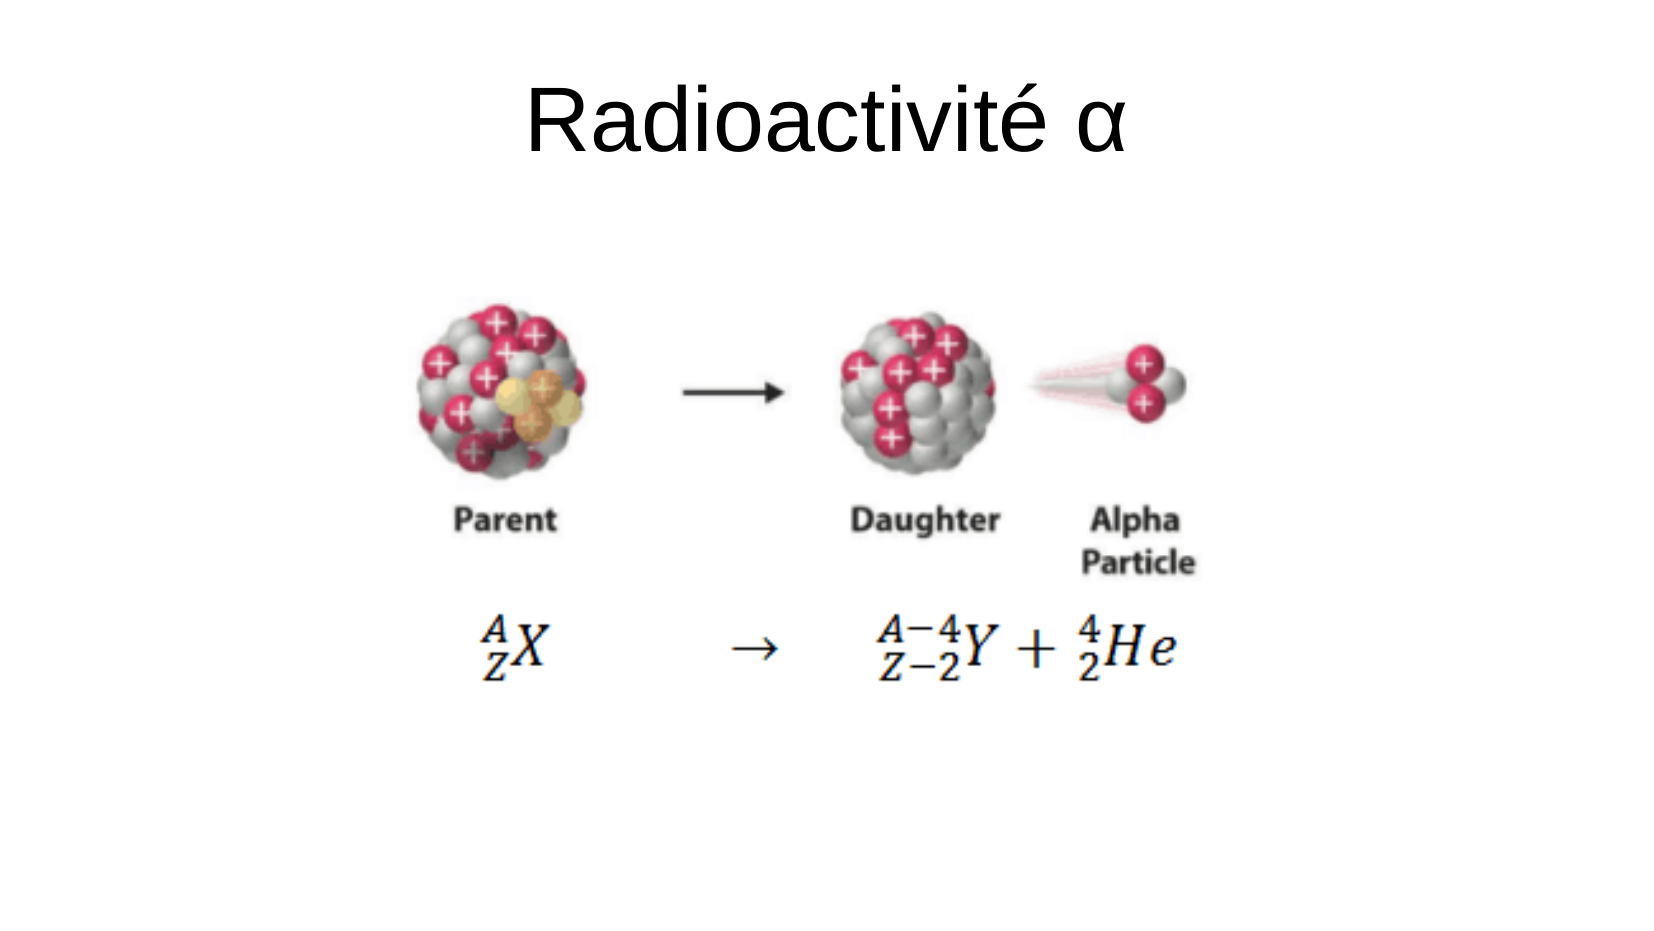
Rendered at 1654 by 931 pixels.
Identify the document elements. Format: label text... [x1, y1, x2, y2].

title Radioactivité α [82, 37, 1571, 193]
picture [349, 252, 1276, 745]
